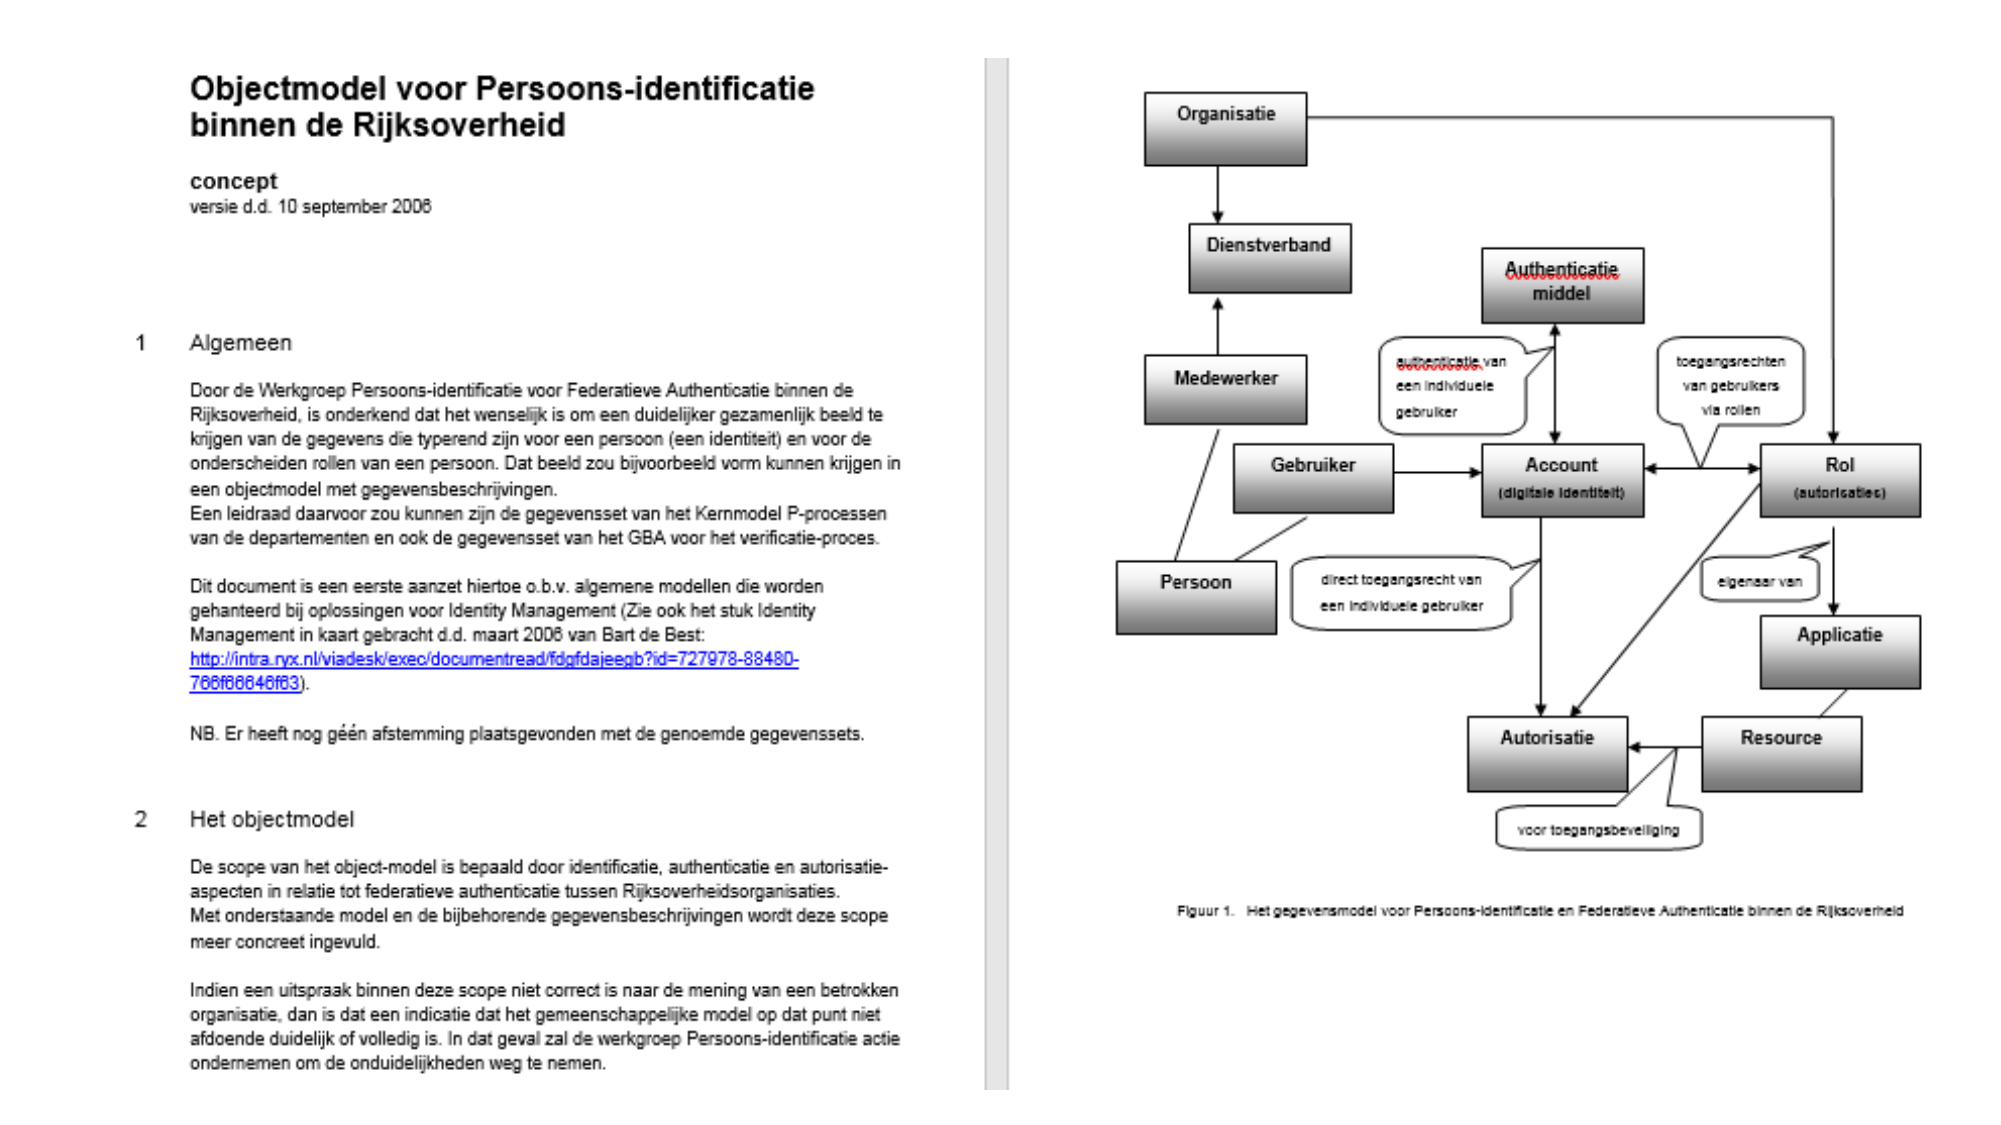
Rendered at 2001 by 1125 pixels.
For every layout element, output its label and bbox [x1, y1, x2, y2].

picture [107, 58, 1934, 1090]
